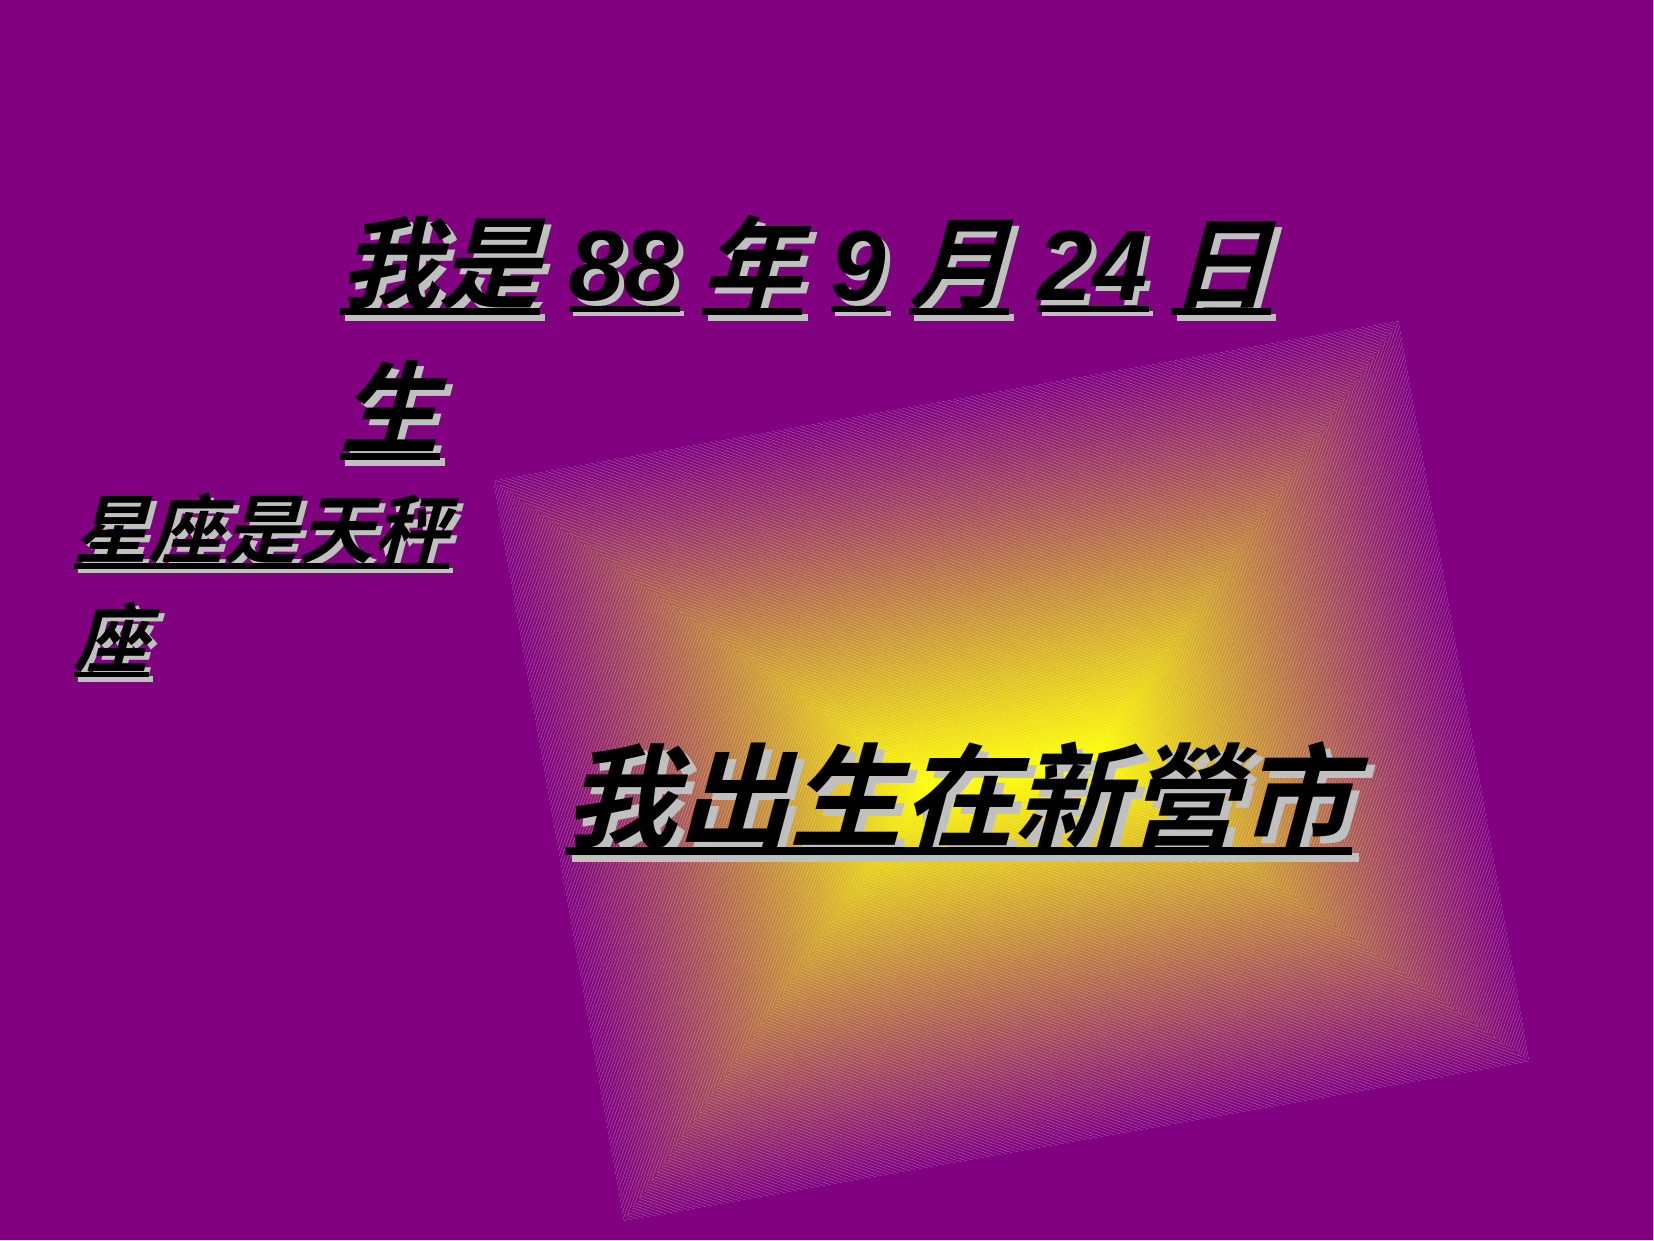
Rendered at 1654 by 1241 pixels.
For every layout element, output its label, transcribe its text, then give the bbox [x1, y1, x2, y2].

text_box 星座是天秤座 [59, 463, 532, 739]
text_box 我是88年9月24日生 [324, 308, 1300, 433]
text_box [206, 4, 1300, 308]
text_box 我出生在新營市 [548, 700, 1368, 851]
text_box [59, 1062, 1123, 1241]
